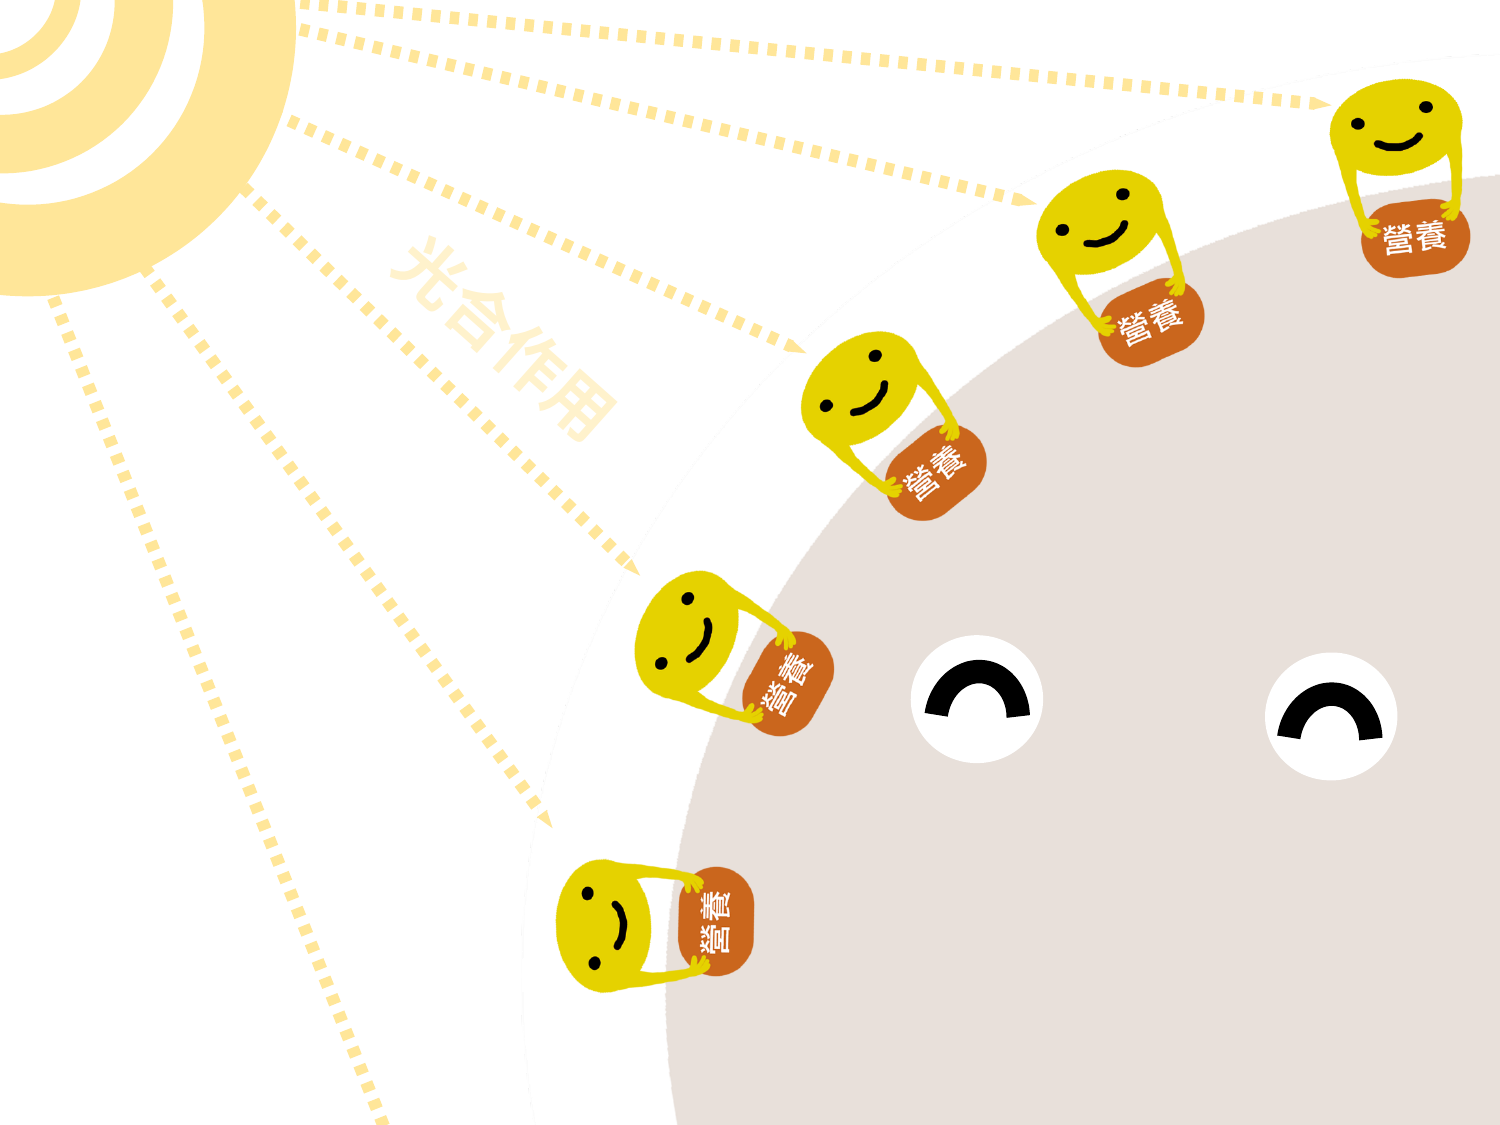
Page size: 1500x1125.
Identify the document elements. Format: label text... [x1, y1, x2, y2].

text_box [910, 635, 1044, 764]
text_box [0, 0, 297, 297]
text_box [0, 0, 174, 174]
text_box 光合作用 [331, 174, 682, 502]
text_box [0, 0, 81, 80]
picture [429, 24, 1500, 1125]
text_box [1265, 652, 1398, 781]
